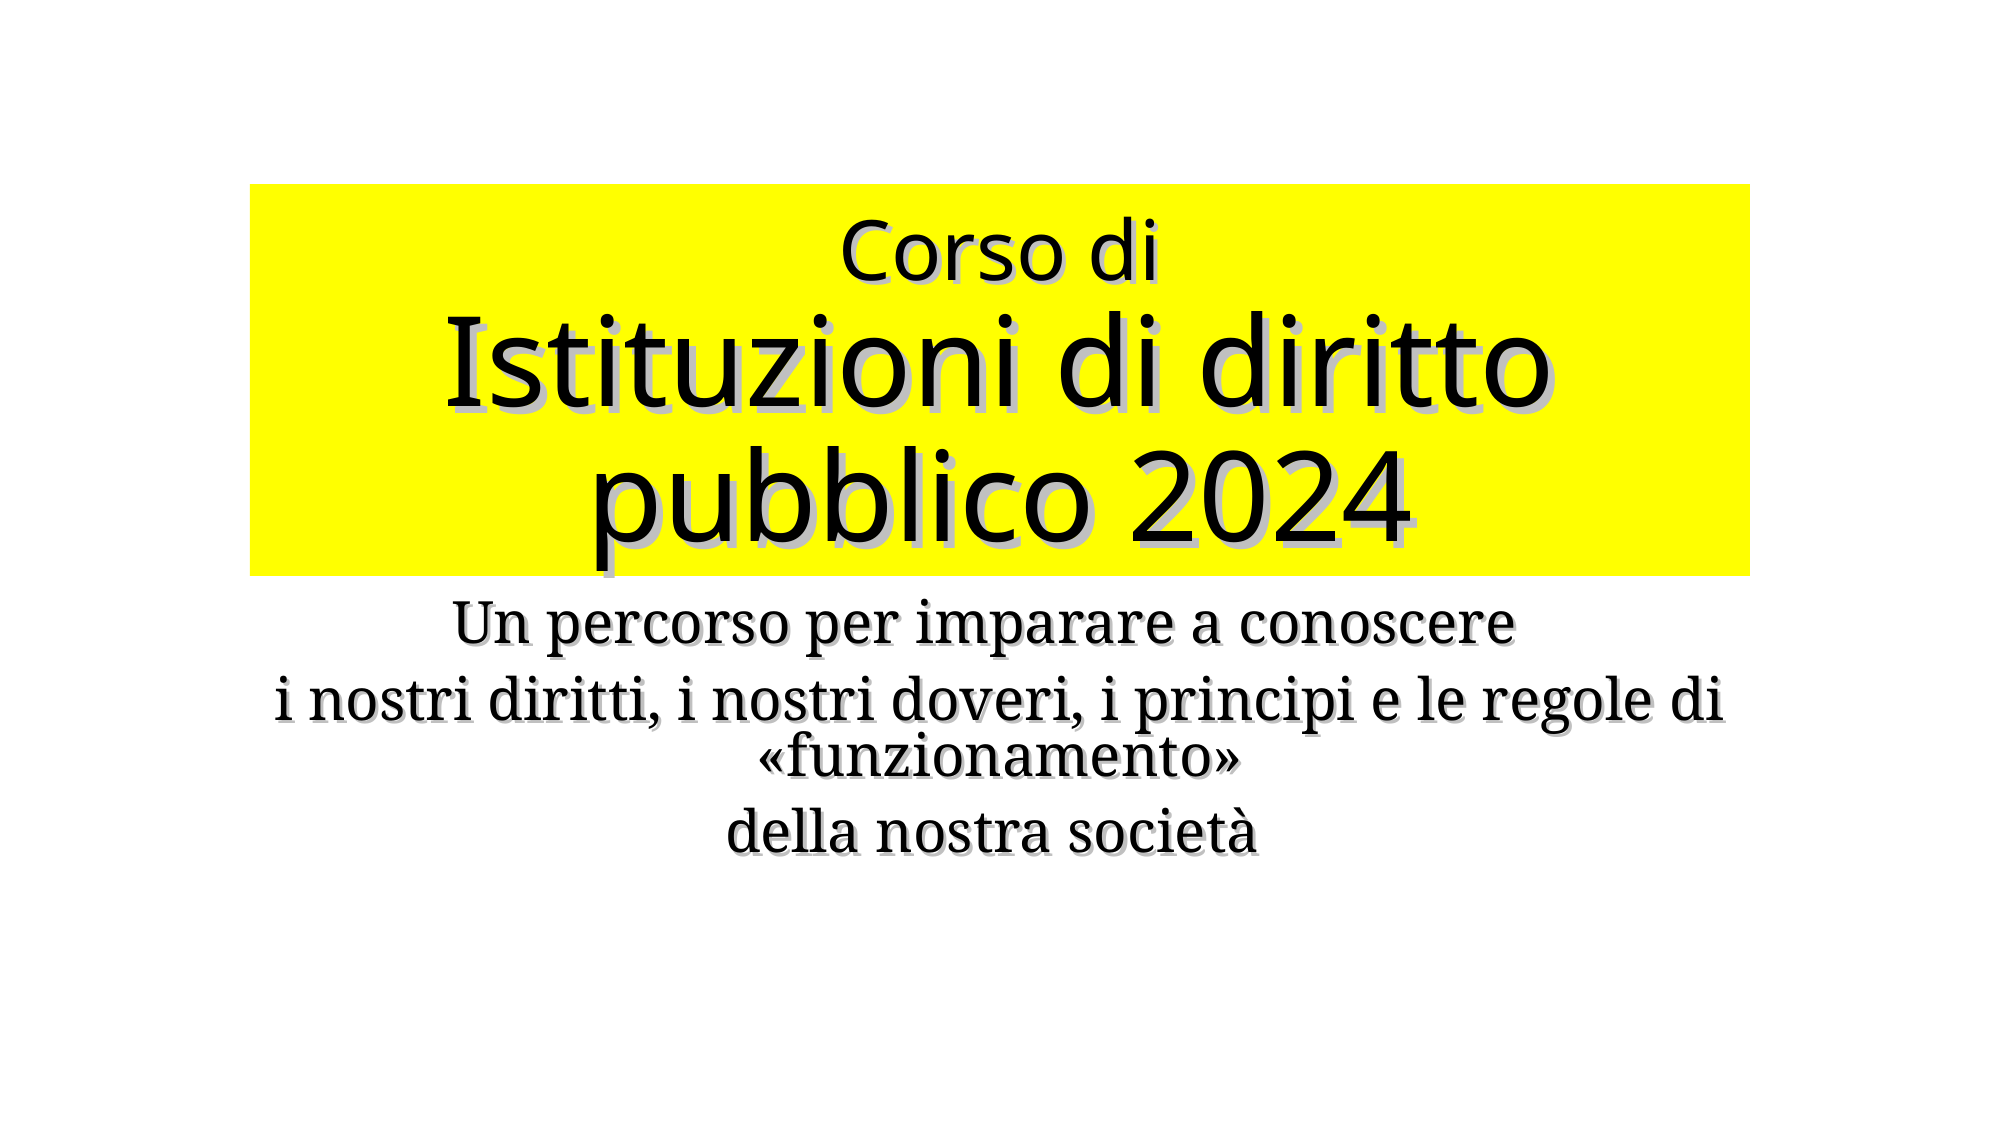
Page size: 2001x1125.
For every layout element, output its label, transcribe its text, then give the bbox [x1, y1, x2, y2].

subtitle Un percorso per imparare a conoscere i nostri diritti, i nostri doveri, i principi e le regole di «funzionamento» della nostra società [249, 590, 1750, 863]
title Corso di Istituzioni di diritto pubblico 2024 [249, 184, 1750, 576]
